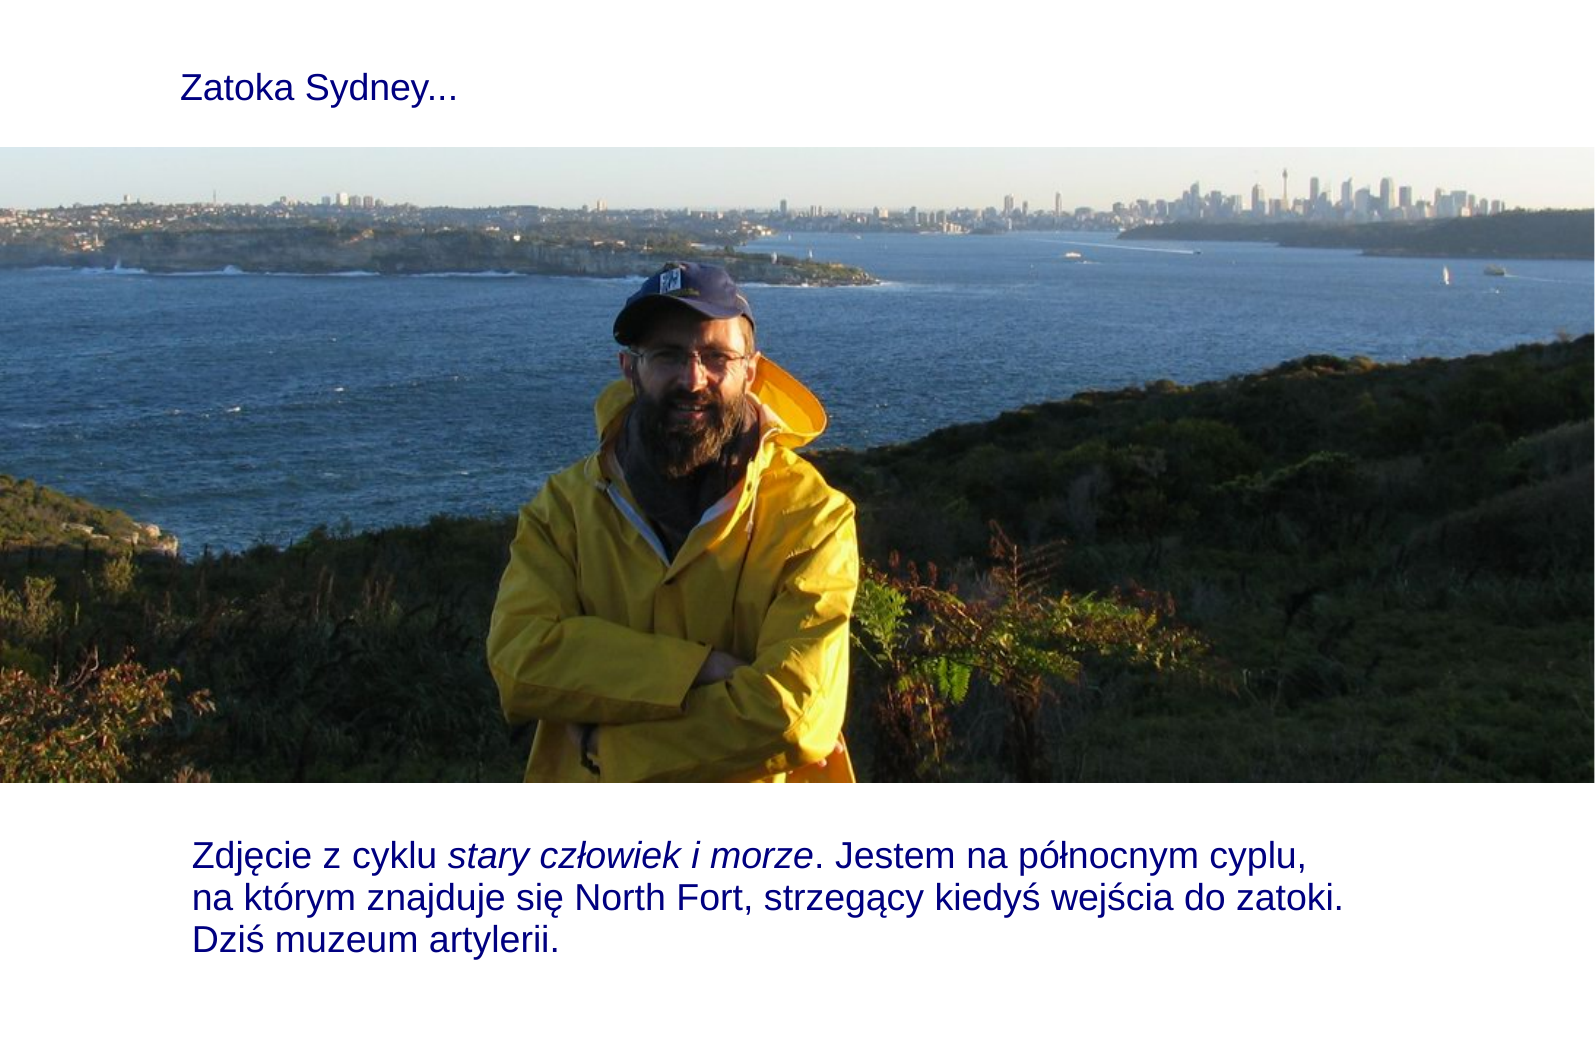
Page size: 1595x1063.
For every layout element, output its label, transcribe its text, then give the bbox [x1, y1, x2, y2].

picture [0, 147, 1595, 783]
text_box Zatoka Sydney... [165, 59, 473, 116]
text_box Zdjęcie z cyklu stary człowiek i morze. Jestem na północnym cyplu, na którym znajduje się North Fort, strzegący kiedyś wejścia do zatoki. Dziś muzeum artylerii. [177, 826, 1358, 975]
